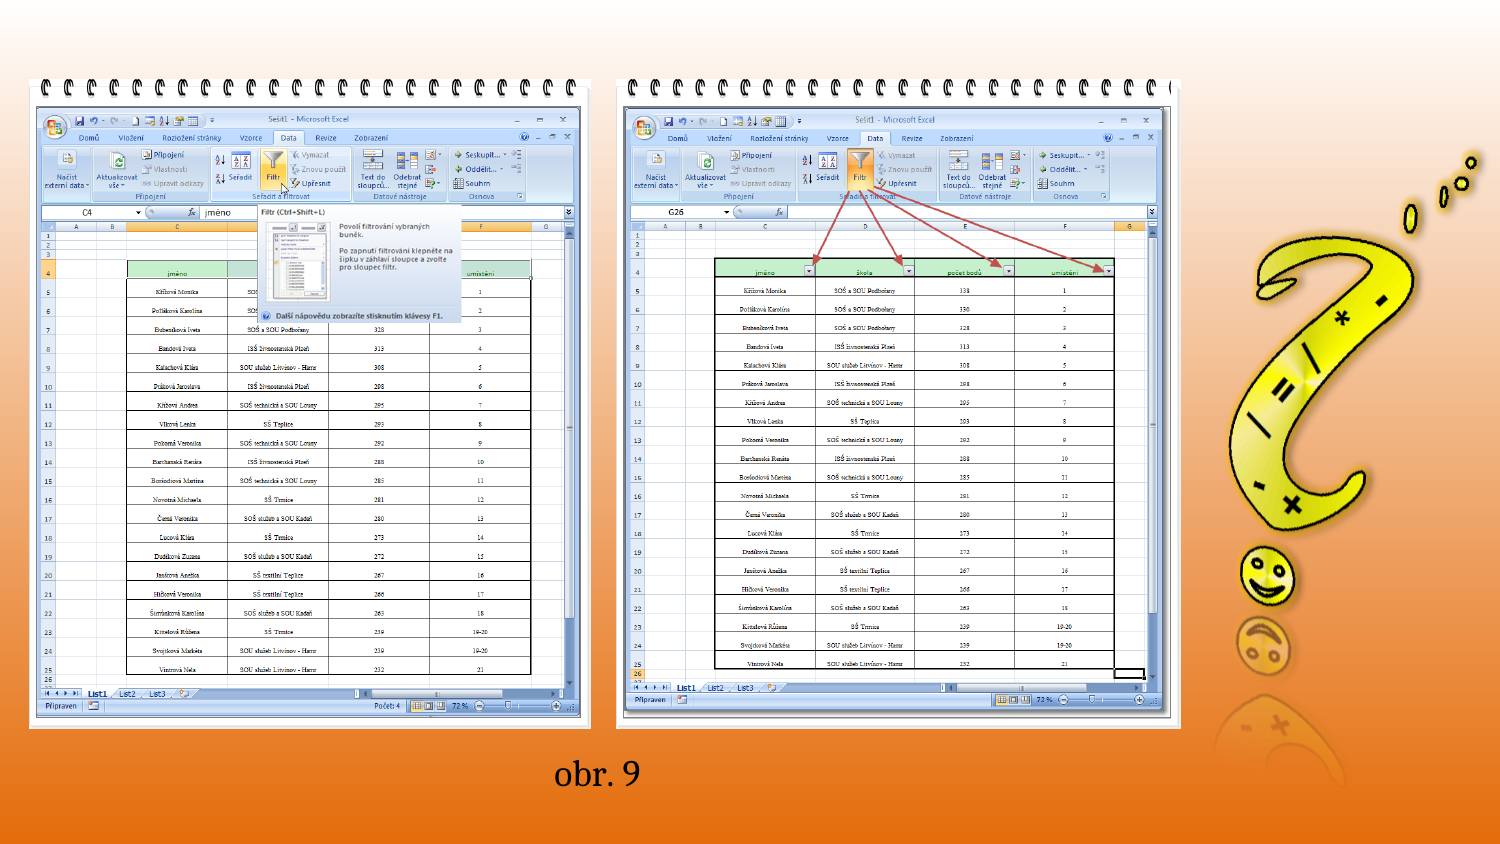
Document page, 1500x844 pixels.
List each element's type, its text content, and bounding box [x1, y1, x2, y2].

text_box obr. 9 [539, 740, 656, 802]
text_box [29, 79, 591, 729]
picture [616, 79, 1181, 729]
picture [1184, 121, 1500, 844]
